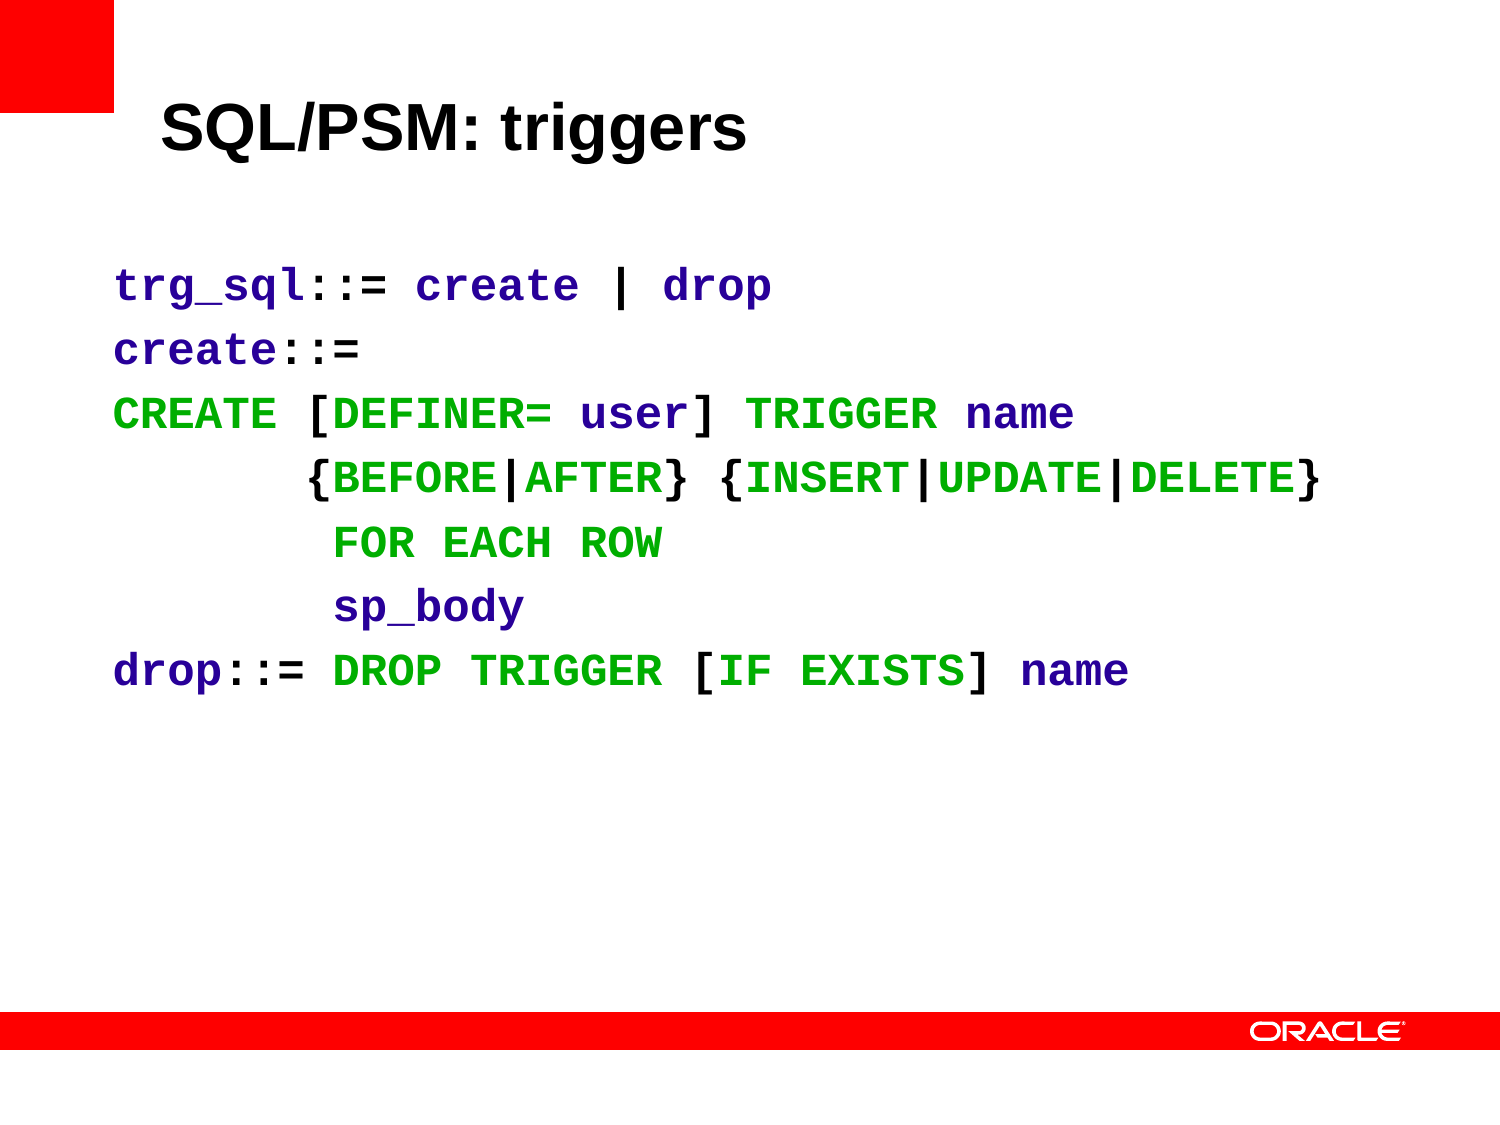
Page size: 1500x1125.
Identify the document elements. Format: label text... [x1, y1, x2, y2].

title SQL/PSM: triggers [145, 49, 1390, 205]
picture [0, 0, 114, 113]
picture [0, 1012, 1500, 1050]
list trg_sql::= create | drop create::= CREATE [DEFINER= user] TRIGGER name {BEFORE|AFTER} {INSERT|UPDATE|DELETE} FOR EACH ROW sp_body drop::= DROP TRIGGER [IF EXISTS] name [112, 262, 1349, 1005]
